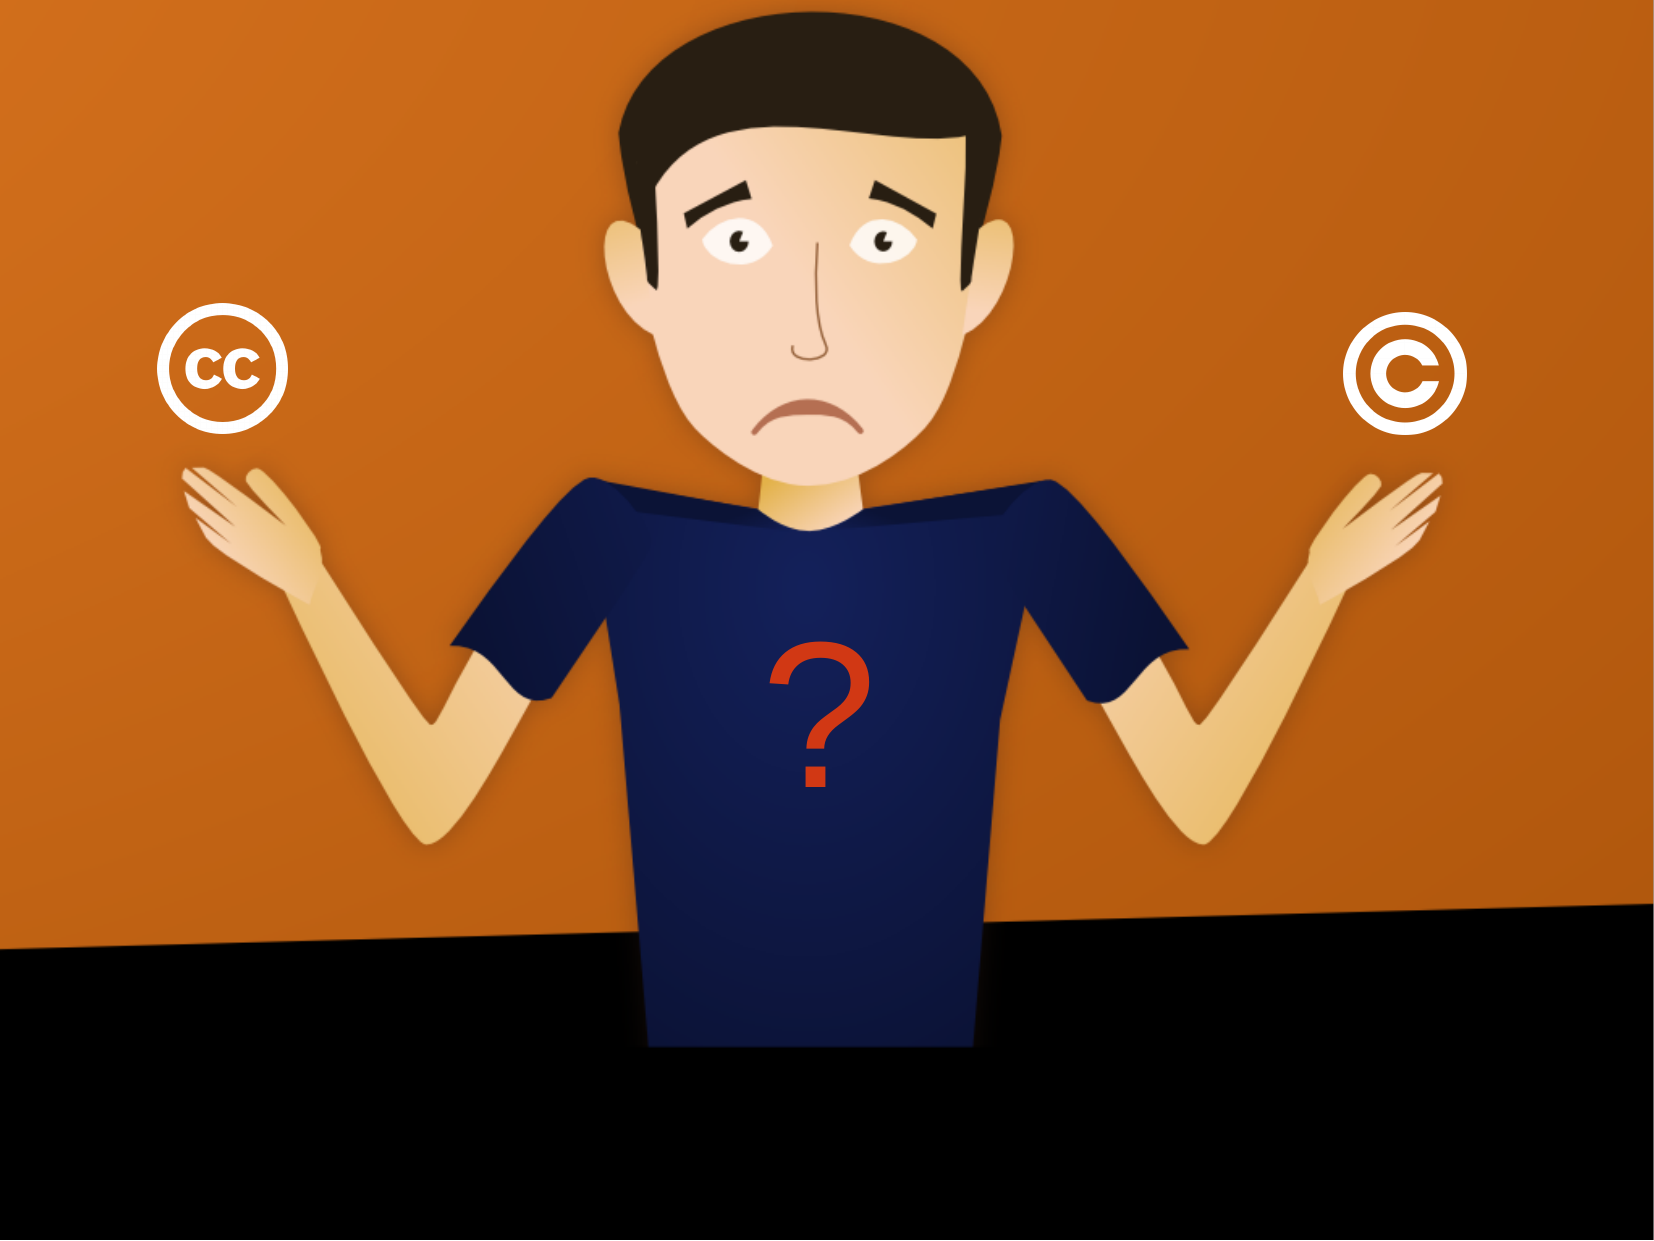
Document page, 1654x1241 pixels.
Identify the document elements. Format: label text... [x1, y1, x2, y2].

picture [0, 0, 1654, 1241]
text_box ? [746, 606, 892, 855]
